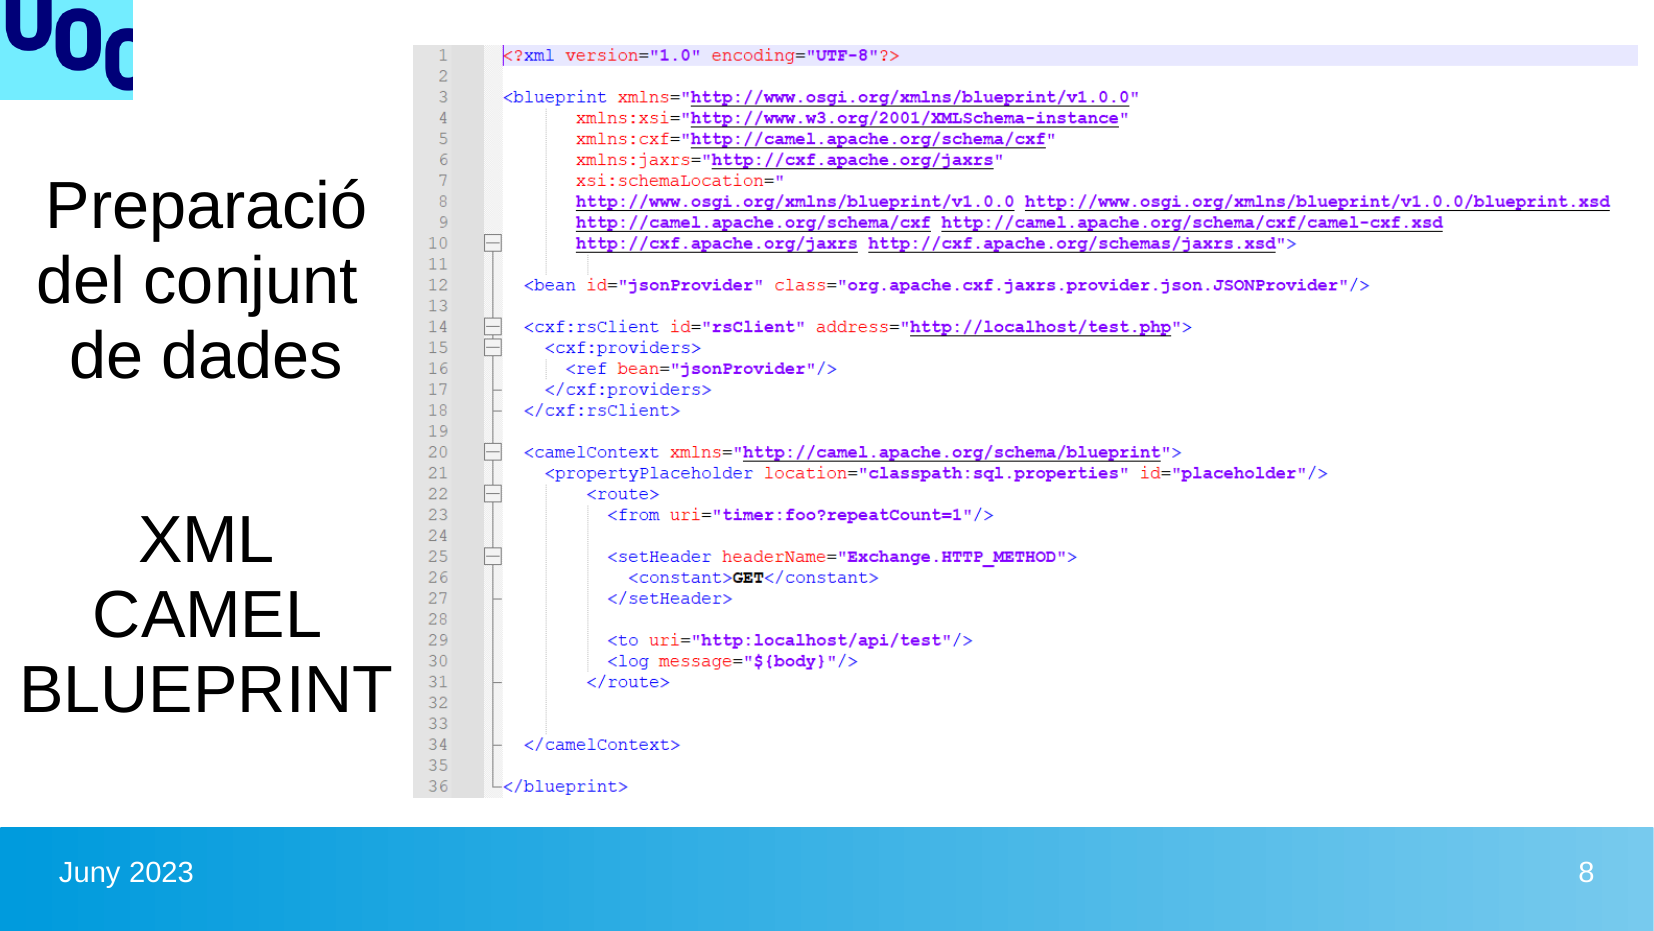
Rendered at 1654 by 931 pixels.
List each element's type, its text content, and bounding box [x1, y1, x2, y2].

picture [0, 0, 133, 100]
subtitle XML CAMEL BLUEPRINT [0, 501, 413, 727]
text_box Preparació del conjunt de dades [0, 147, 414, 414]
picture [413, 45, 1638, 798]
